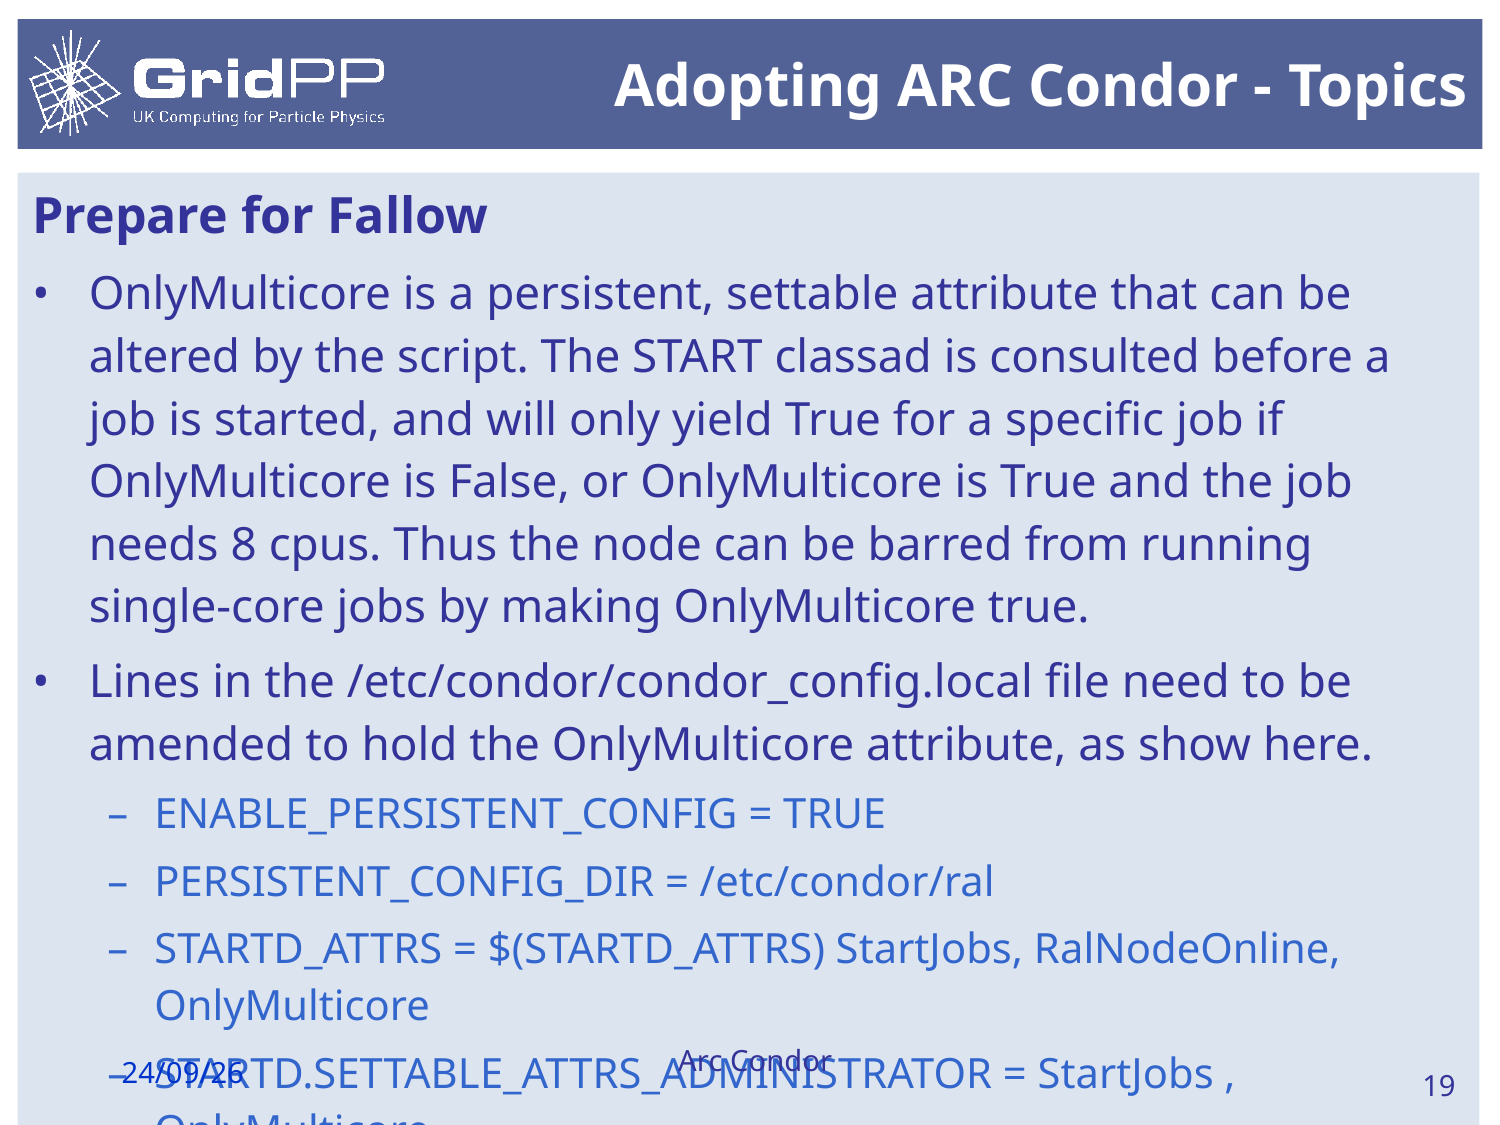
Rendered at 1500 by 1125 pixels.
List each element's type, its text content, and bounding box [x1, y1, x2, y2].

title Adopting ARC Condor - Topics [513, 19, 1483, 149]
list Prepare for Fallow OnlyMulticore is a persistent, settable attribute that can be altered by the script. The START classad is consulted before a job is started, and will only yield True for a specific job if OnlyMulticore is False, or OnlyMulticore is True and the job needs 8 cpus. Thus the node can be barred from running single-core jobs by making OnlyMulticore true. Lines in the /etc/condor/condor_config.local file need to be amended to hold the OnlyMulticore attribute, as show here. ENABLE_PERSISTENT_CONFIG = TRUE PERSISTENT_CONFIG_DIR = /etc/condor/ral STARTD_ATTRS = $(STARTD_ATTRS) StartJobs, RalNodeOnline, OnlyMulticore STARTD.SETTABLE_ATTRS_ADMINISTRATOR = StartJobs , OnlyMulticore OnlyMulticore = False [17, 172, 1480, 1041]
text_box 01/03/16 [29, 1046, 337, 1095]
picture [29, 30, 384, 136]
text_box Arc Condor [536, 1034, 975, 1094]
text_box <number> [1388, 1059, 1471, 1094]
